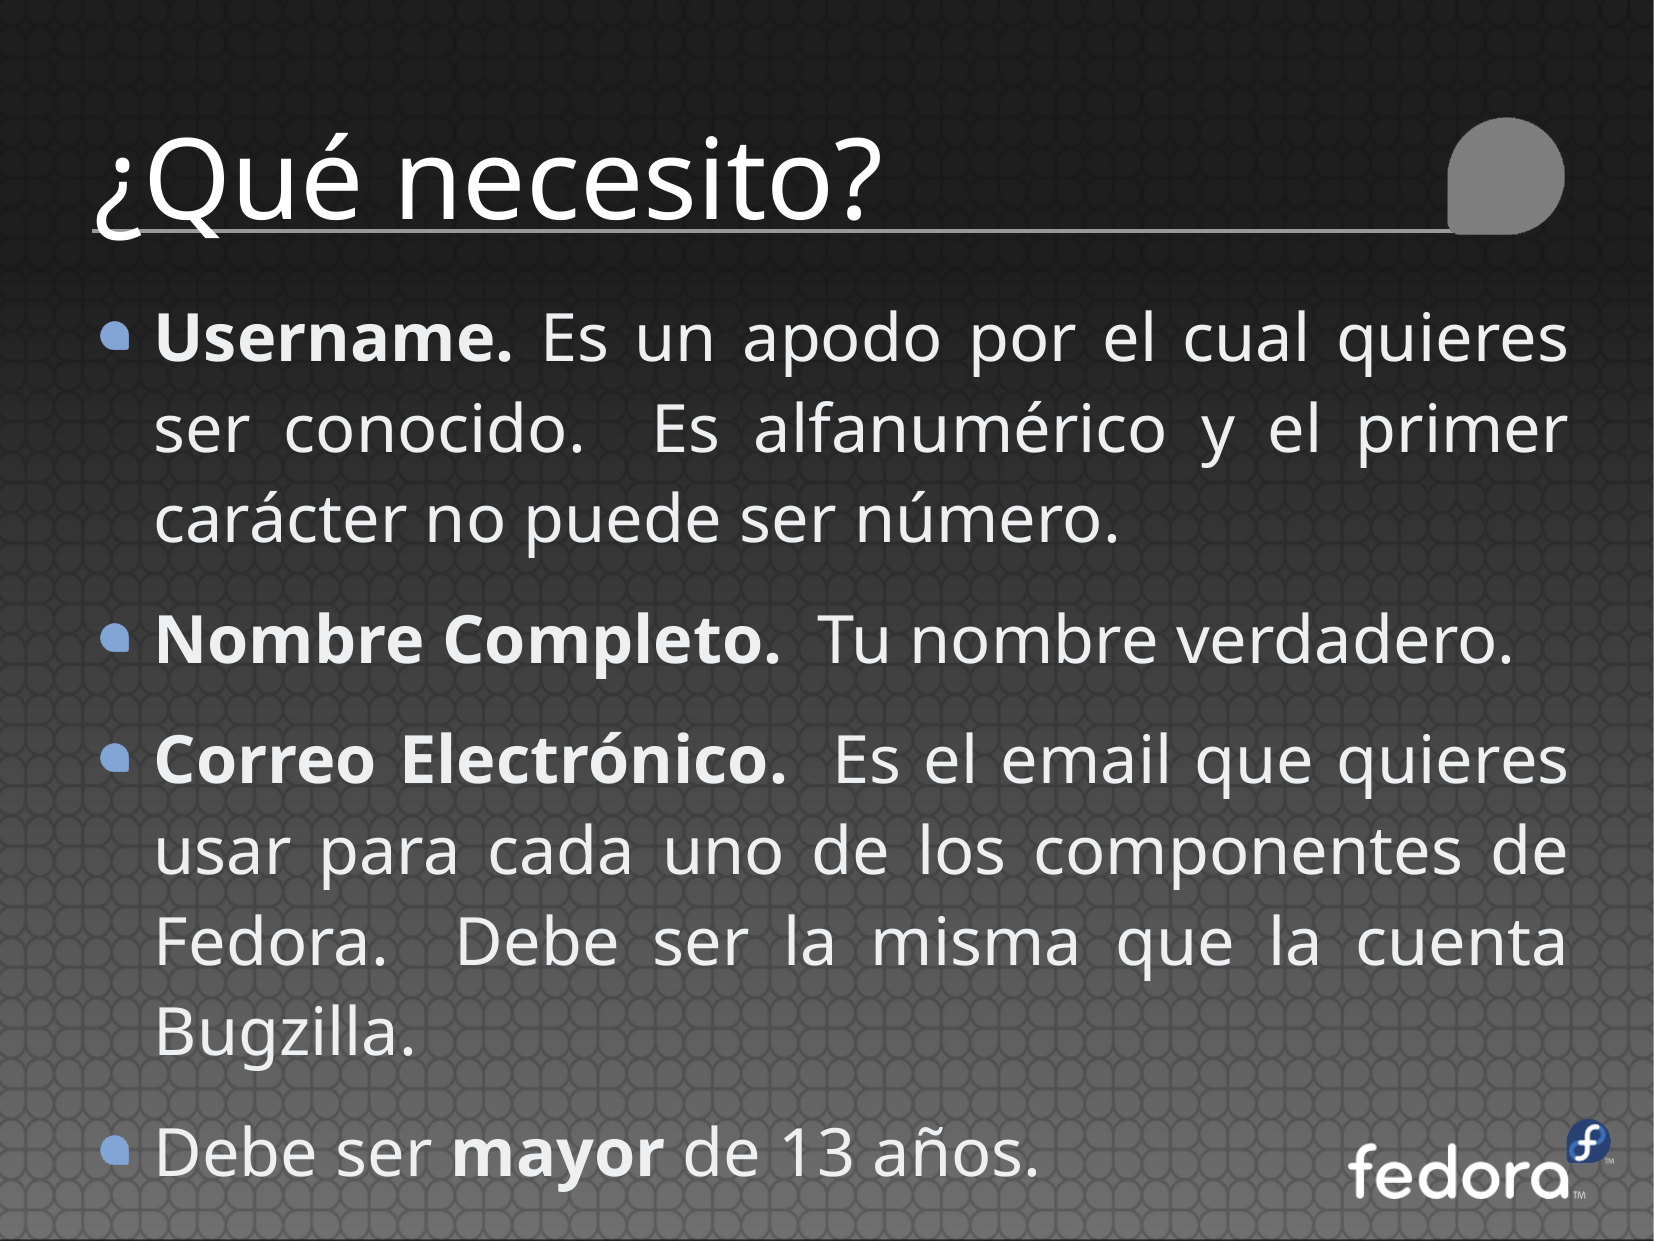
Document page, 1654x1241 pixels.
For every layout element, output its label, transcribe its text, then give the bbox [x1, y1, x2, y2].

picture [0, 0, 1654, 1241]
list Username. Es un apodo por el cual quieres ser conocido. Es alfanumérico y el primer carácter no puede ser número. Nombre Completo. Tu nombre verdadero. Correo Electrónico. Es el email que quieres usar para cada uno de los componentes de Fedora. Debe ser la misma que la cuenta Bugzilla. Debe ser mayor de 13 años. Llenar un CAPTCHA. [82, 290, 1571, 1187]
title ¿Qué necesito? [94, 100, 1426, 251]
